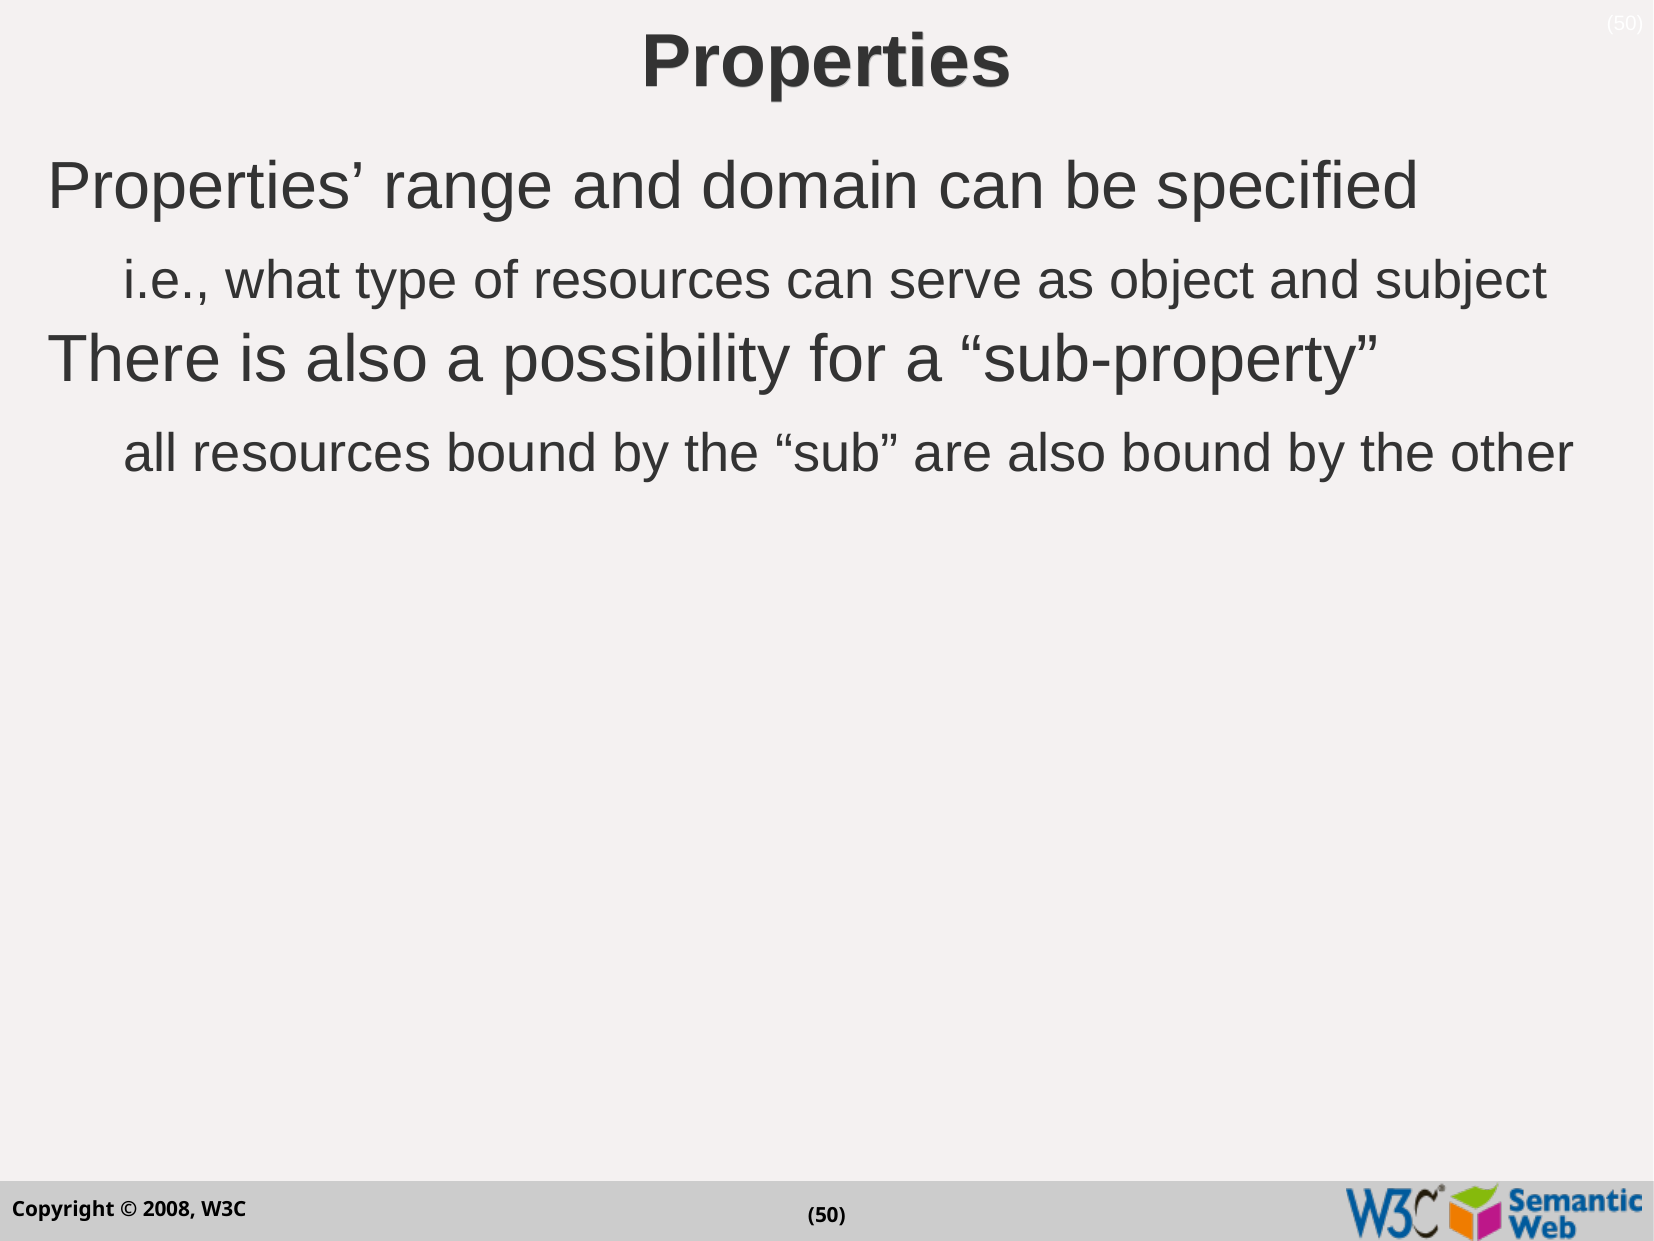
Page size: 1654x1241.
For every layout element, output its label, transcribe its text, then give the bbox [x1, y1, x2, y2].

title Properties [0, 0, 1654, 119]
picture [1346, 1181, 1642, 1241]
list Properties’ range and domain can be specified i.e., what type of resources can serve as object and subject There is also a possibility for a “sub-property” all resources bound by the “sub” are also bound by the other [29, 147, 1624, 1134]
